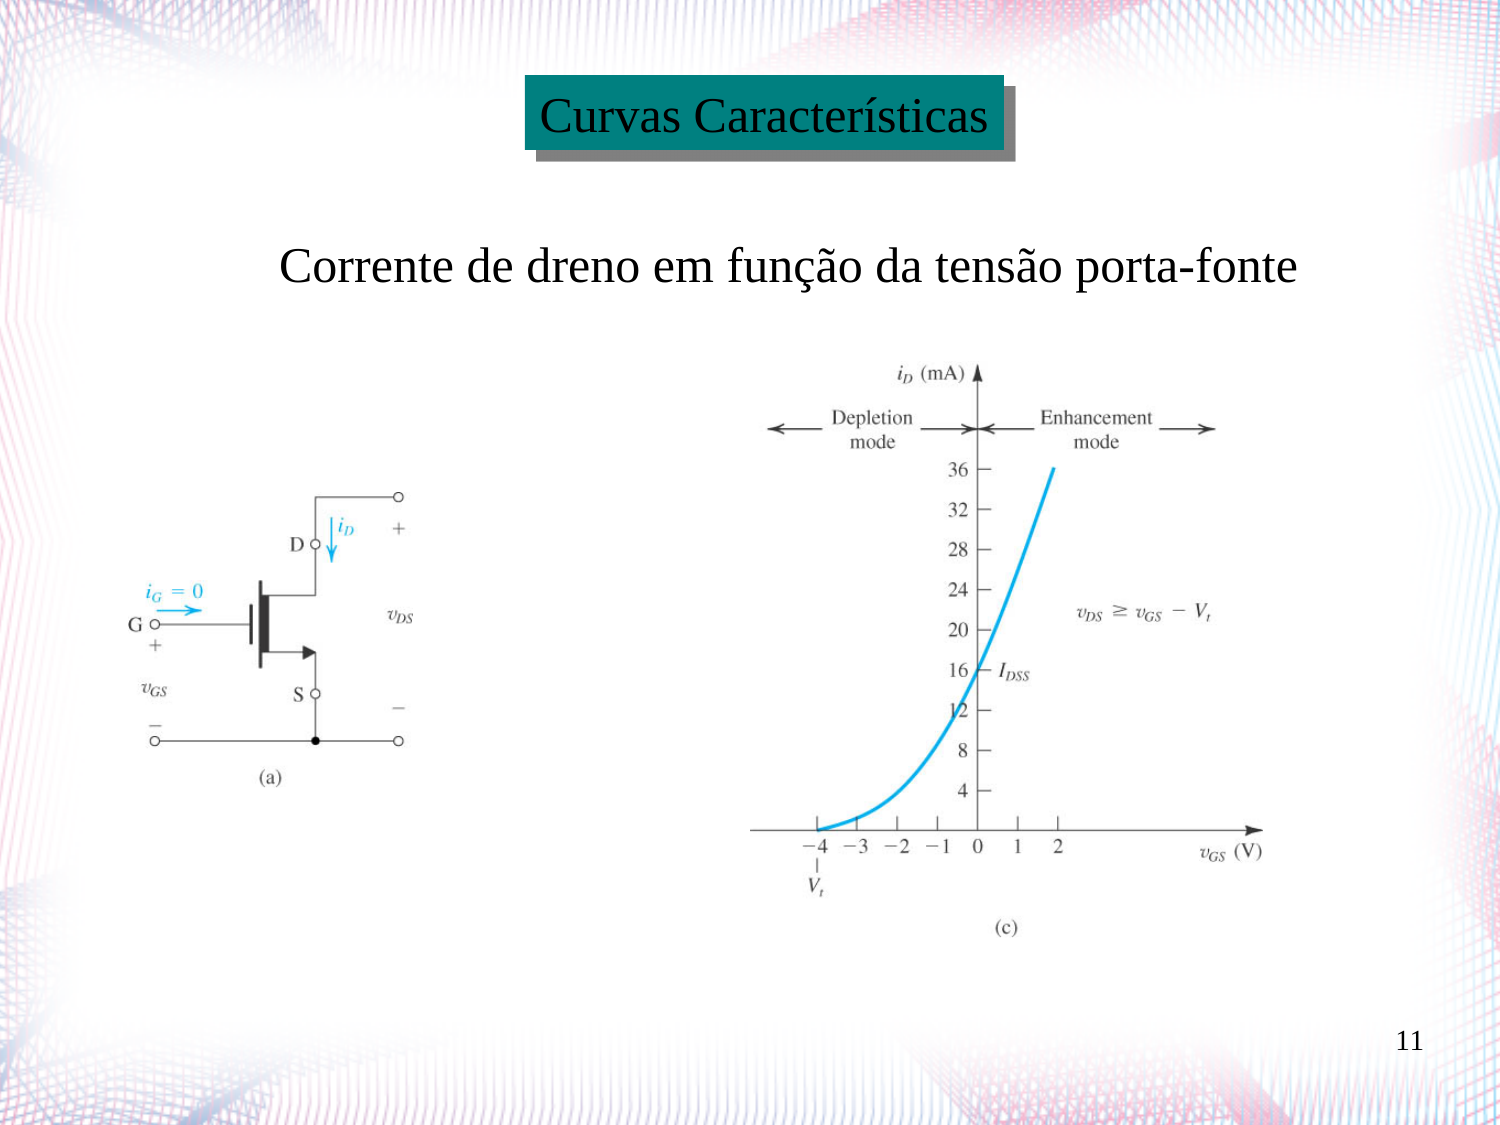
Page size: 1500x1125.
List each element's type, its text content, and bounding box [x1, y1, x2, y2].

picture [0, 0, 1500, 1125]
text_box Corrente de dreno em função da tensão porta-fonte [264, 224, 1313, 300]
text_box Curvas Características [524, 75, 1004, 150]
